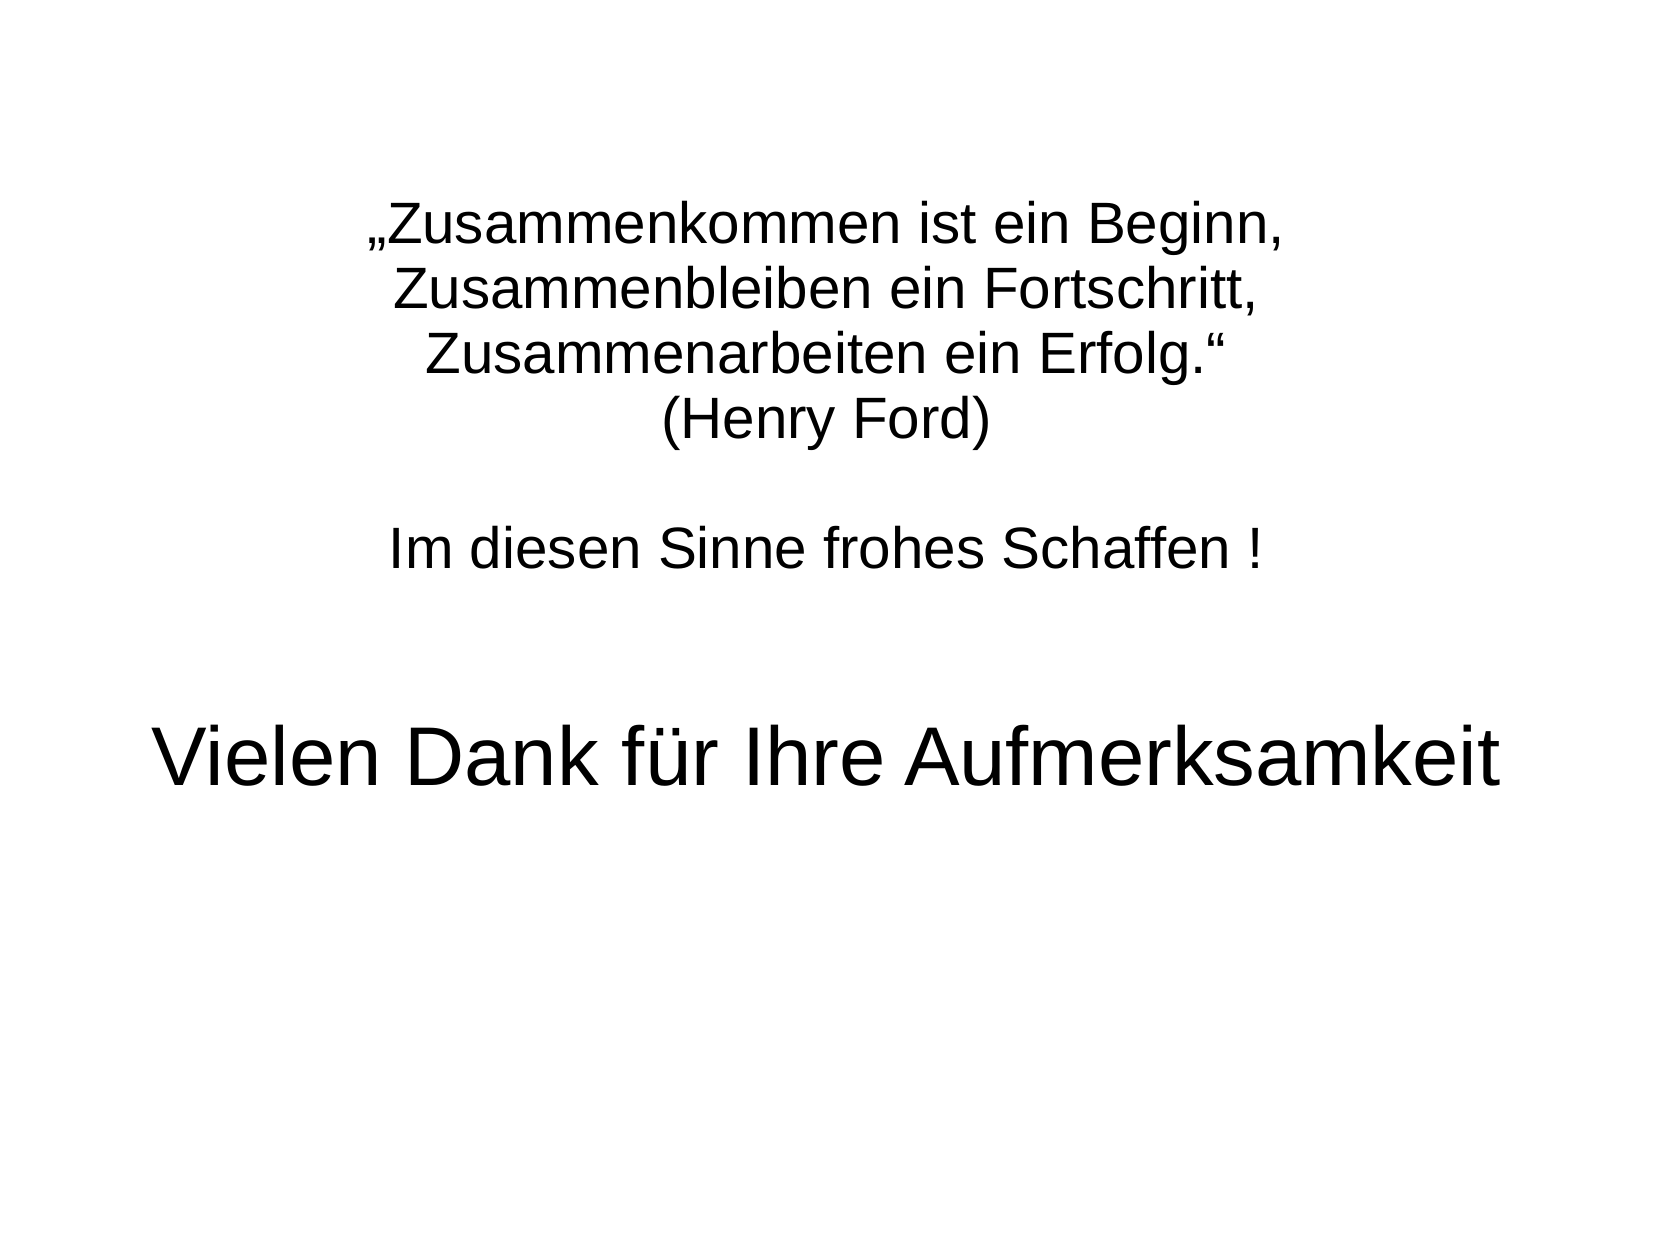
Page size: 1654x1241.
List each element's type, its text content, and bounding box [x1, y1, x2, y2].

subtitle „Zusammenkommen ist ein Beginn, Zusammenbleiben ein Fortschritt, Zusammenarbeiten ein Erfolg.“ (Henry Ford) Im diesen Sinne frohes Schaffen ! Vielen Dank für Ihre Aufmerksamkeit [82, 49, 1571, 1010]
